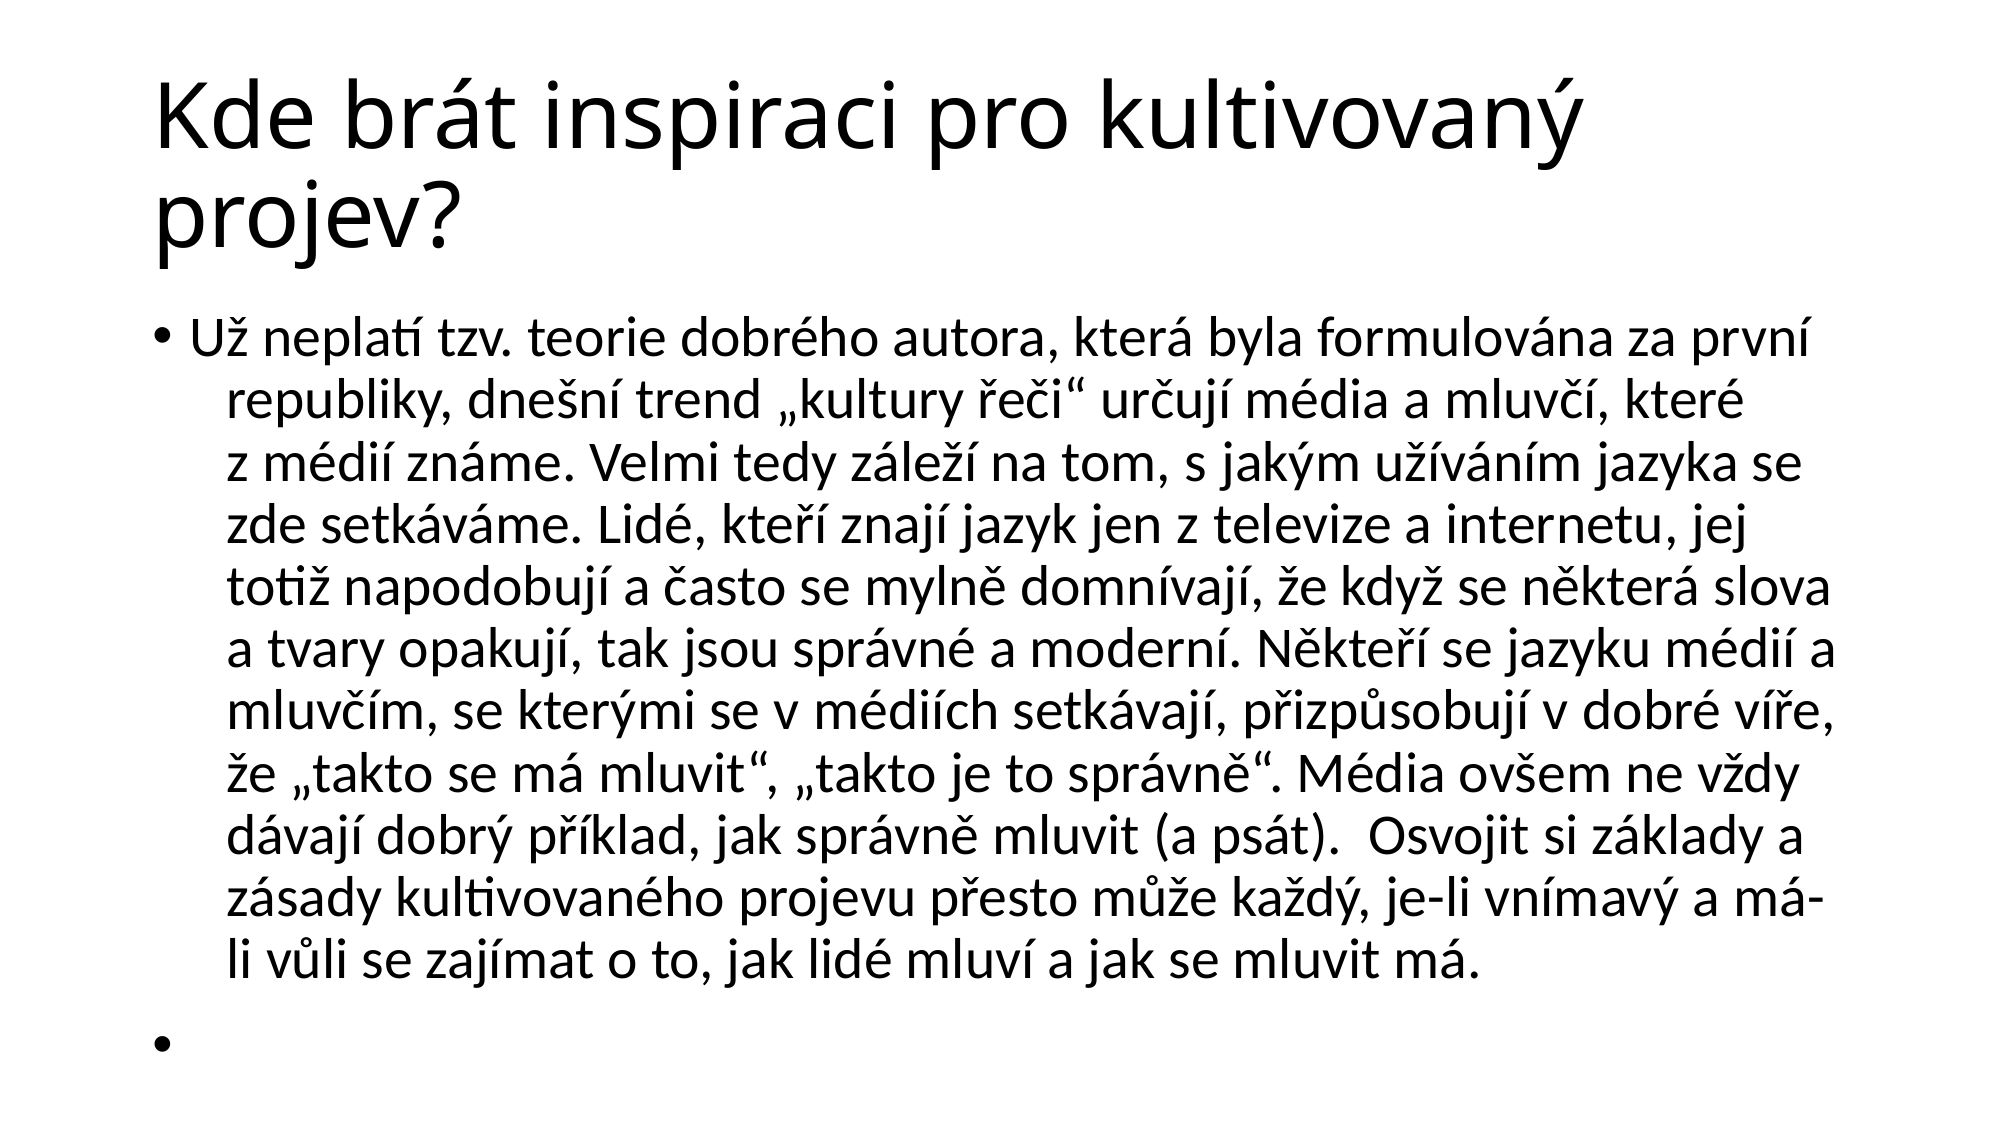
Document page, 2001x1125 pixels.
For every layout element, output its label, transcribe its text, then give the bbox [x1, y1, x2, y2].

title Kde brát inspiraci pro kultivovaný projev? [137, 59, 1863, 278]
list Už neplatí tzv. teorie dobrého autora, která byla formulována za první republiky, dnešní trend „kultury řeči“ určují média a mluvčí, které z médií známe. Velmi tedy záleží na tom, s jakým užíváním jazyka se zde setkáváme. Lidé, kteří znají jazyk jen z televize a internetu, jej totiž napodobují a často se mylně domnívají, že když se některá slova a tvary opakují, tak jsou správné a moderní. Někteří se jazyku médií a mluvčím, se kterými se v médiích setkávají, přizpůsobují v dobré víře, že „takto se má mluvit“, „takto je to správně“. Média ovšem ne vždy dávají dobrý příklad, jak správně mluvit (a psát). Osvojit si základy a zásady kultivovaného projevu přesto může každý, je-li vnímavý a má-li vůli se zajímat o to, jak lidé mluví a jak se mluvit má. [137, 299, 1863, 1014]
